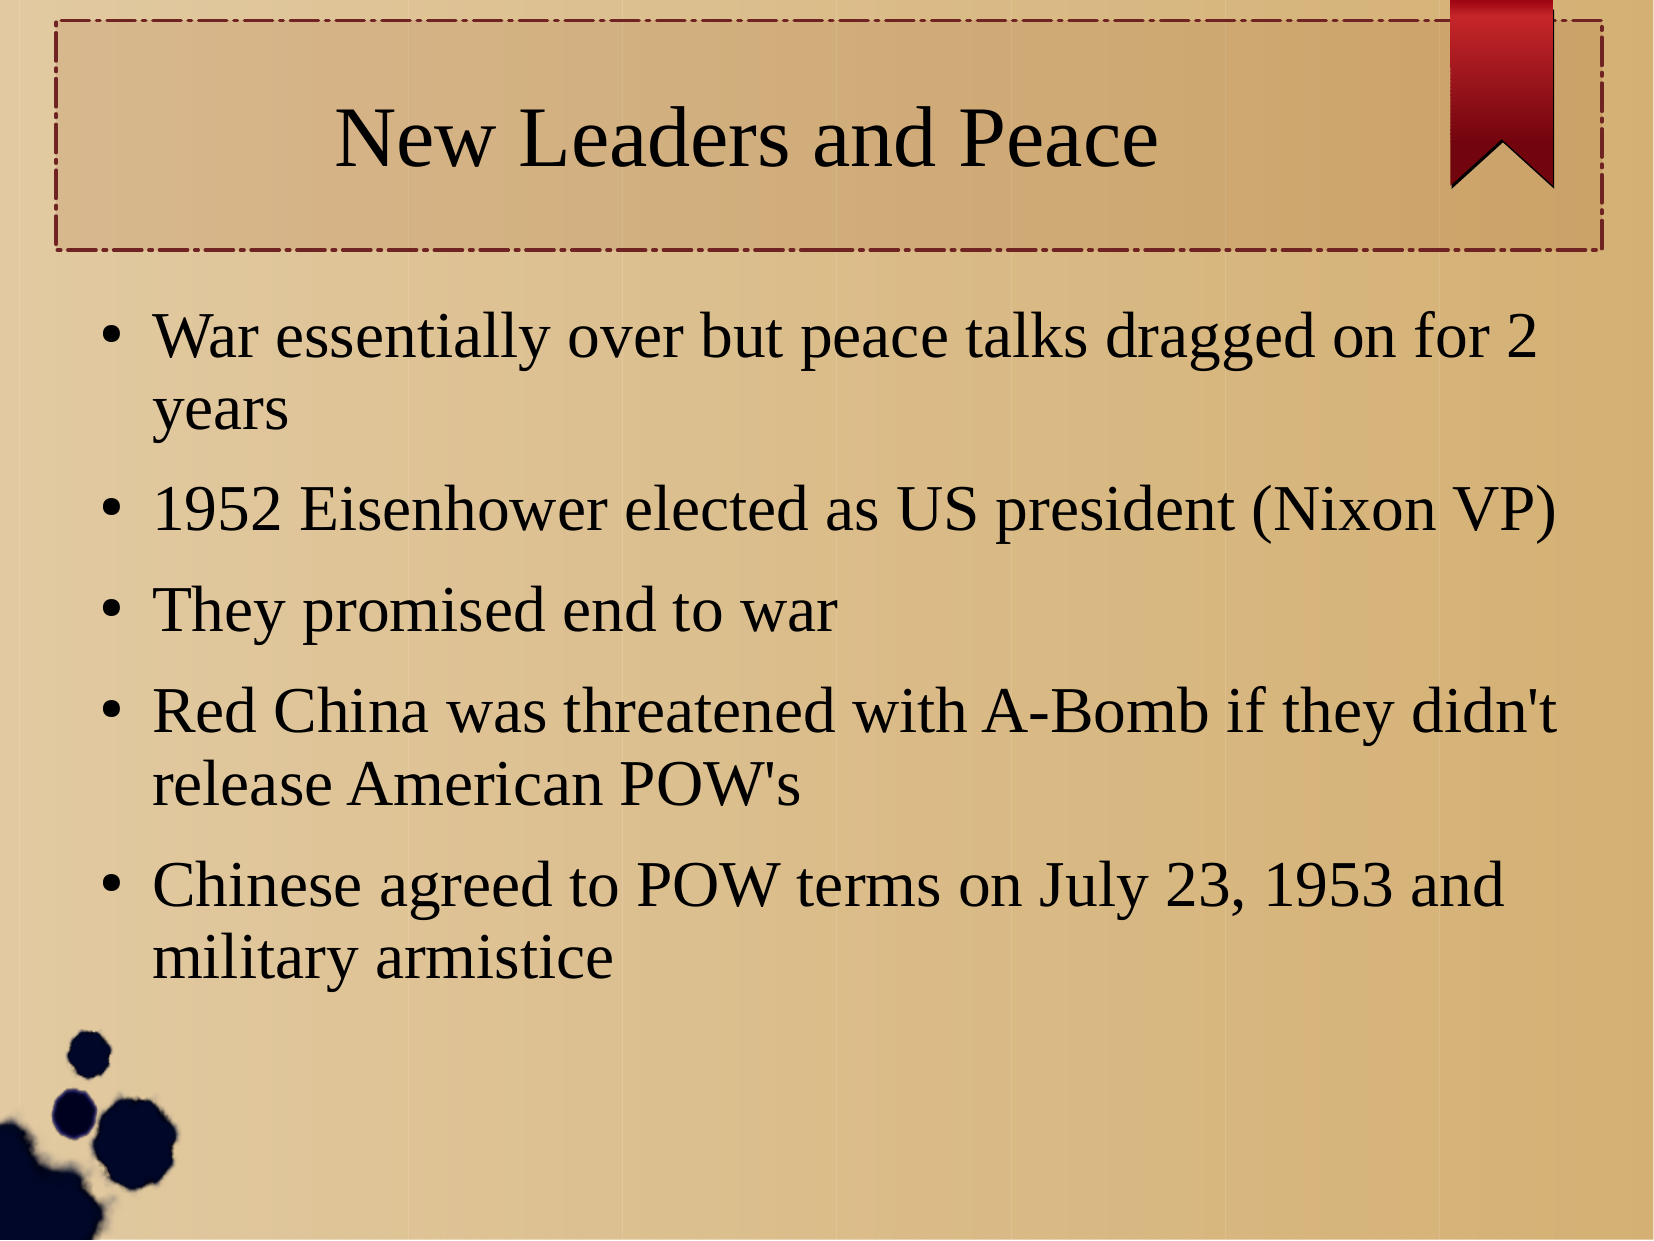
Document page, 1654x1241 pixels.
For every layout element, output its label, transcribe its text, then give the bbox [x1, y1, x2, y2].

title New Leaders and Peace [82, 47, 1412, 229]
list War essentially over but peace talks dragged on for 2 years 1952 Eisenhower elected as US president (Nixon VP) They promised end to war Red China was threatened with A-Bomb if they didn't release American POW's Chinese agreed to POW terms on July 23, 1953 and military armistice [82, 299, 1571, 1019]
